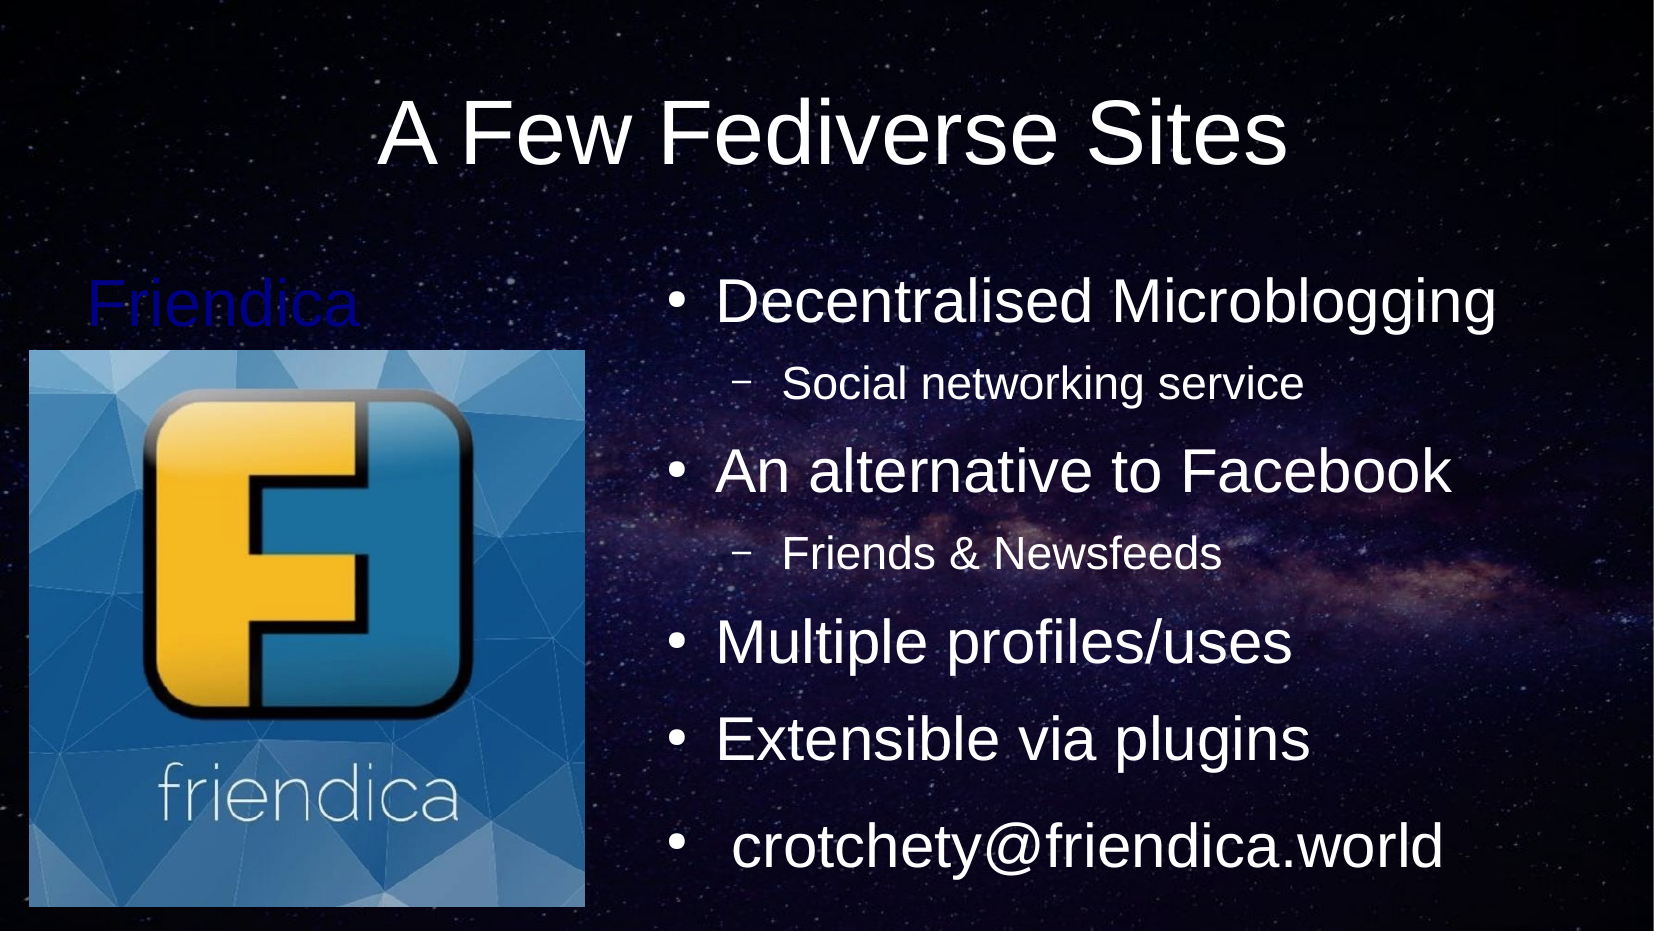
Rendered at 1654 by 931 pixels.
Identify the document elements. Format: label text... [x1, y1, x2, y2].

title A Few Fediverse Sites [90, 55, 1579, 211]
picture [0, 0, 1654, 931]
list Decentralised Microblogging Social networking service An alternative to Facebook Friends & Newsfeeds Multiple profiles/uses Extensible via plugins 👨🏻‍🎓 crotchety@friendica.world [649, 265, 1576, 886]
list Friendica [86, 265, 621, 352]
